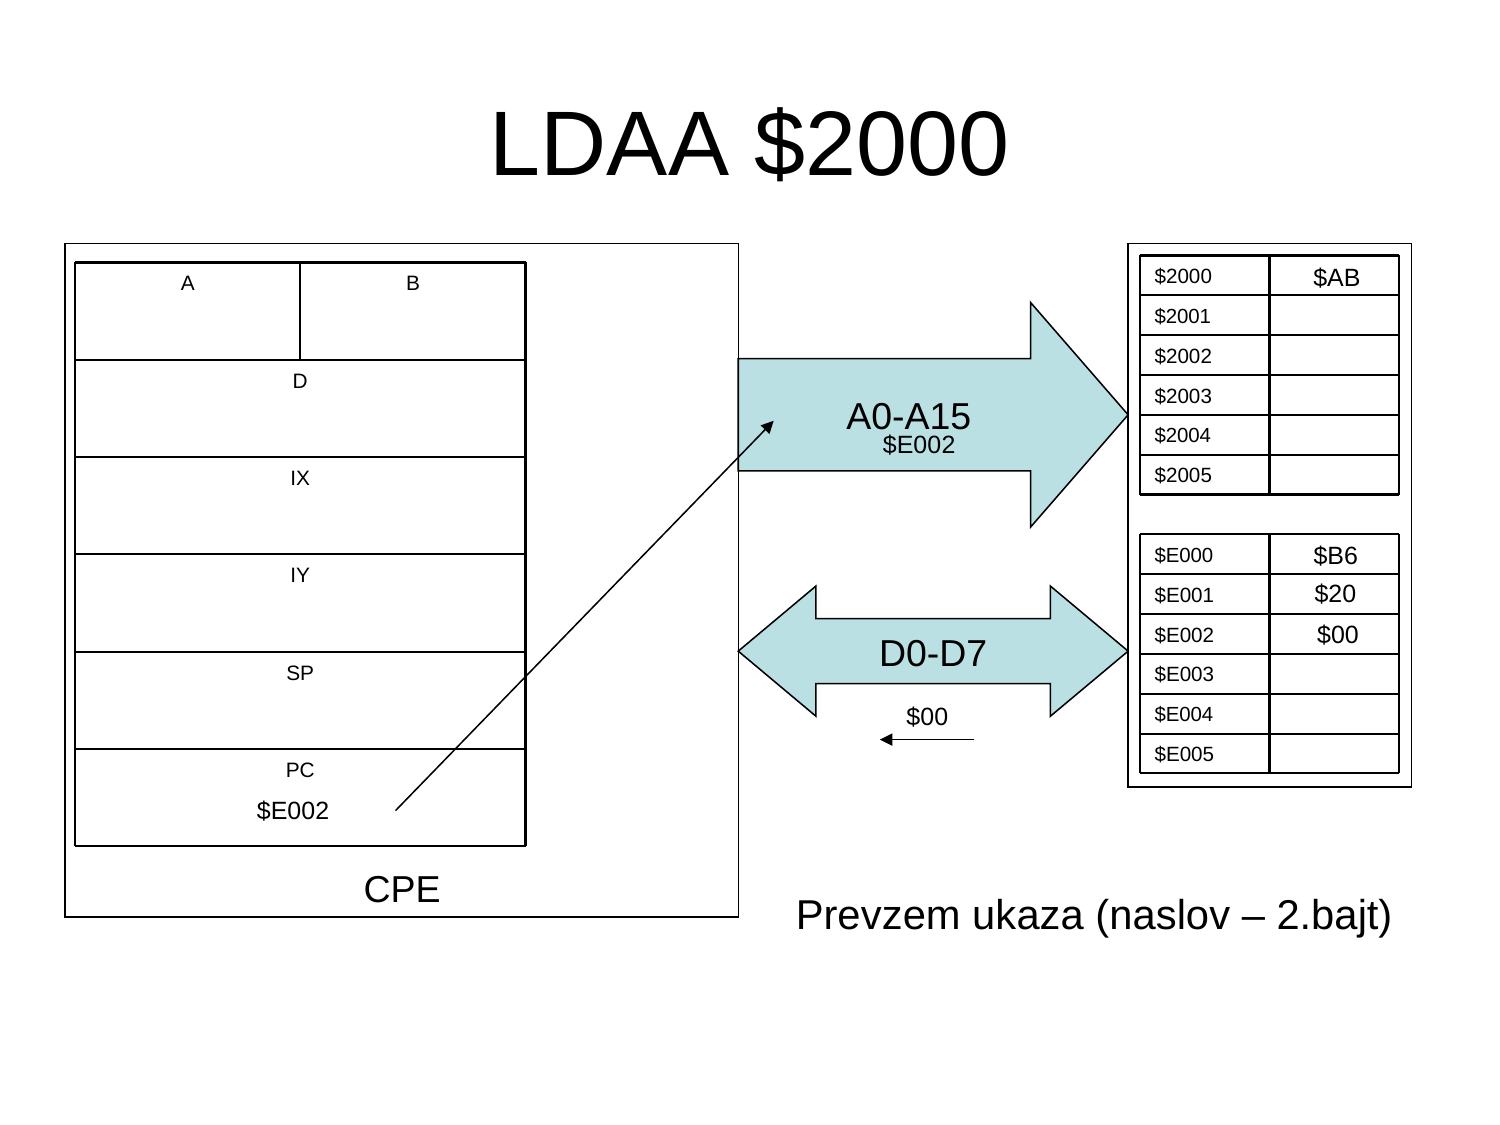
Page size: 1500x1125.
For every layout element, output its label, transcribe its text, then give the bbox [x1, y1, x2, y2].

text_box D [76, 361, 524, 456]
text_box $2000 [1141, 257, 1268, 294]
text_box $00 [891, 692, 964, 738]
text_box $E001 [1141, 575, 1268, 613]
text_box $20 [1299, 570, 1372, 616]
text_box $2003 [1141, 376, 1268, 414]
text_box $E002 [242, 786, 345, 833]
text_box $E000 [1141, 535, 1268, 573]
text_box D0-D7 [738, 586, 1129, 717]
text_box A [76, 264, 299, 359]
text_box $E002 [1141, 615, 1268, 653]
text_box $2002 [1141, 336, 1268, 374]
text_box $E002 [868, 420, 971, 467]
text_box $2005 [1141, 456, 1268, 493]
text_box Prevzem ukaza (naslov – 2.bajt) [781, 880, 1408, 946]
text_box SP [76, 653, 524, 748]
text_box $2004 [1141, 416, 1268, 454]
text_box PC [76, 750, 524, 845]
text_box CPE [348, 857, 456, 919]
text_box $2001 [1141, 296, 1268, 334]
text_box SP [459, 681, 524, 748]
text_box B [301, 264, 524, 359]
text_box $E005 [1141, 735, 1268, 772]
text_box $B6 [1298, 531, 1374, 578]
text_box IY [76, 555, 524, 651]
text_box IX [76, 458, 524, 553]
text_box $E004 [1141, 695, 1268, 733]
text_box LDAA $2000 [75, 45, 1426, 233]
text_box $E003 [1141, 655, 1268, 693]
text_box $AB [1298, 254, 1376, 300]
text_box A0-A15 [738, 302, 1129, 528]
text_box $00 [1302, 610, 1374, 657]
